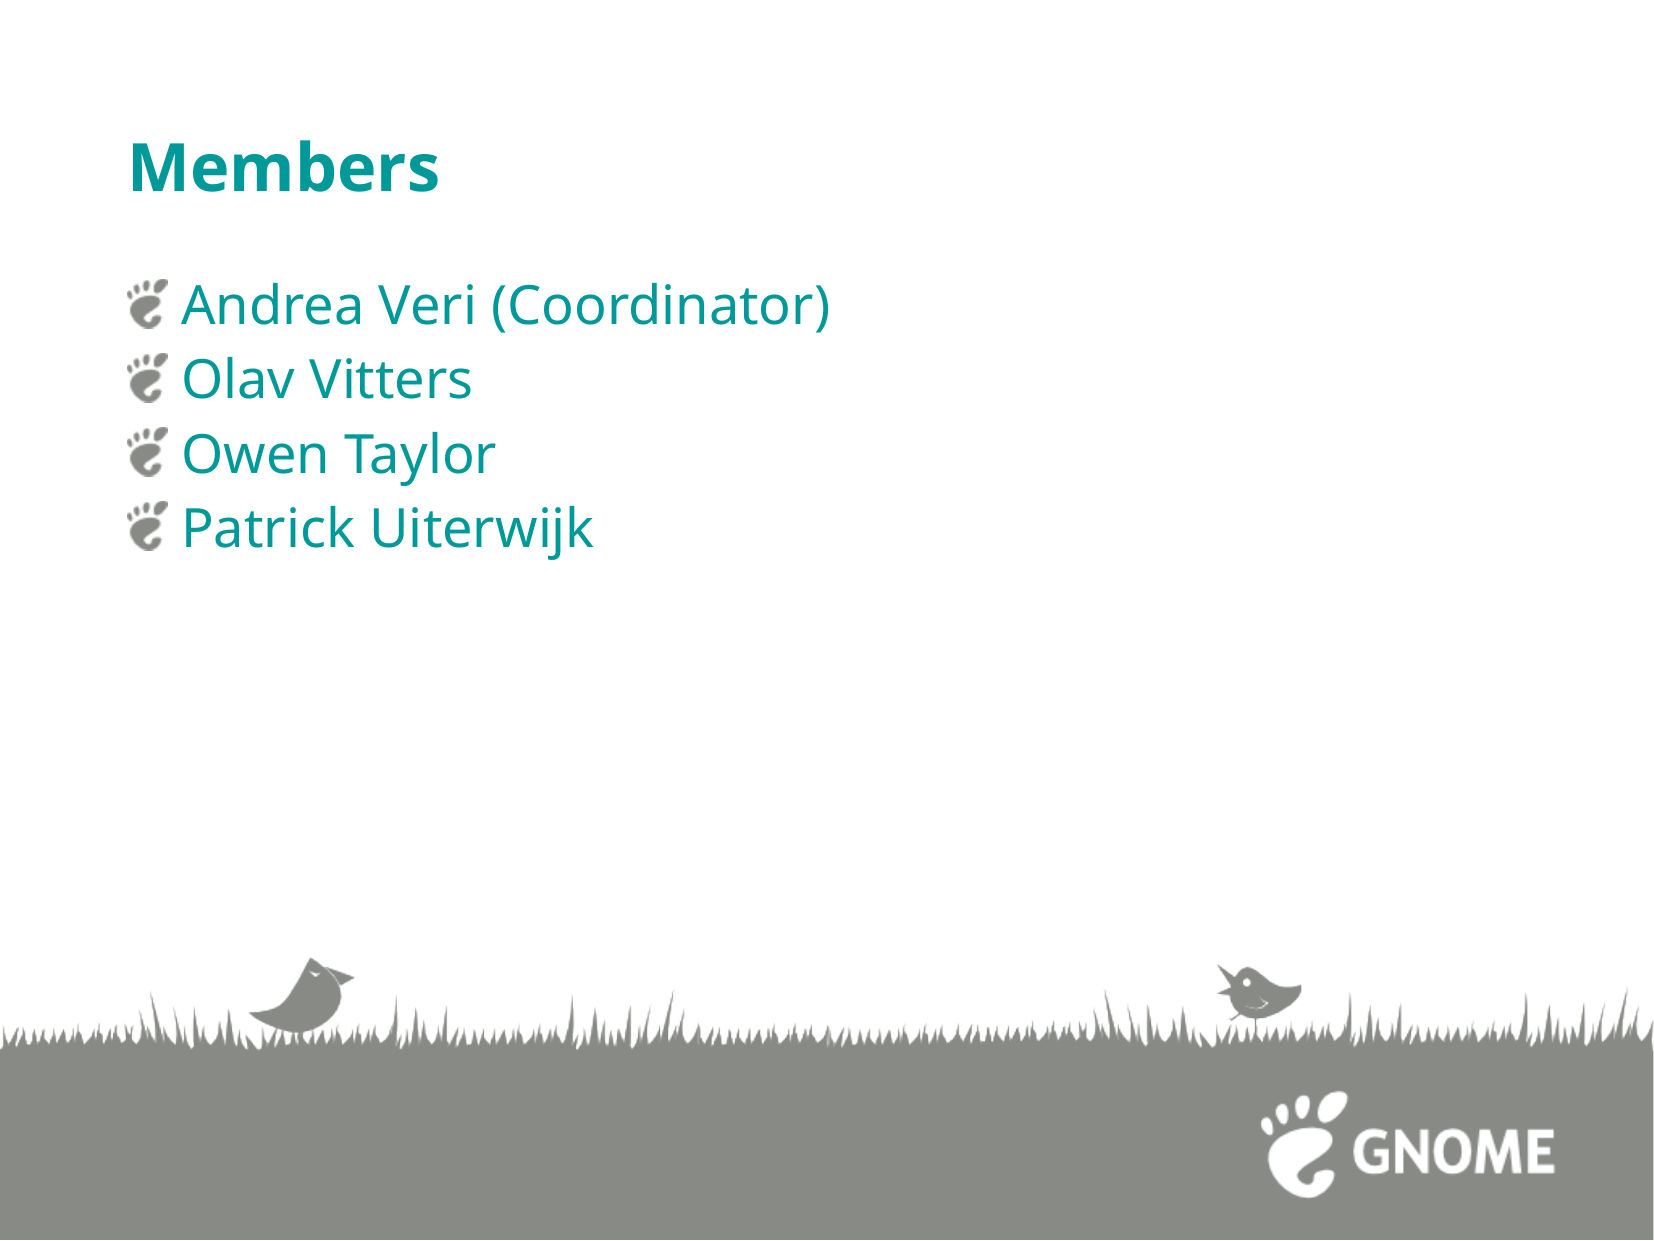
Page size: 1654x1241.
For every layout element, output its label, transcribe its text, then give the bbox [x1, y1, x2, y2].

text_box Members [112, 112, 1276, 259]
text_box Andrea Veri (Coordinator) Olav Vitters Owen Taylor Patrick Uiterwijk [112, 259, 1426, 788]
picture [0, 0, 1654, 1241]
